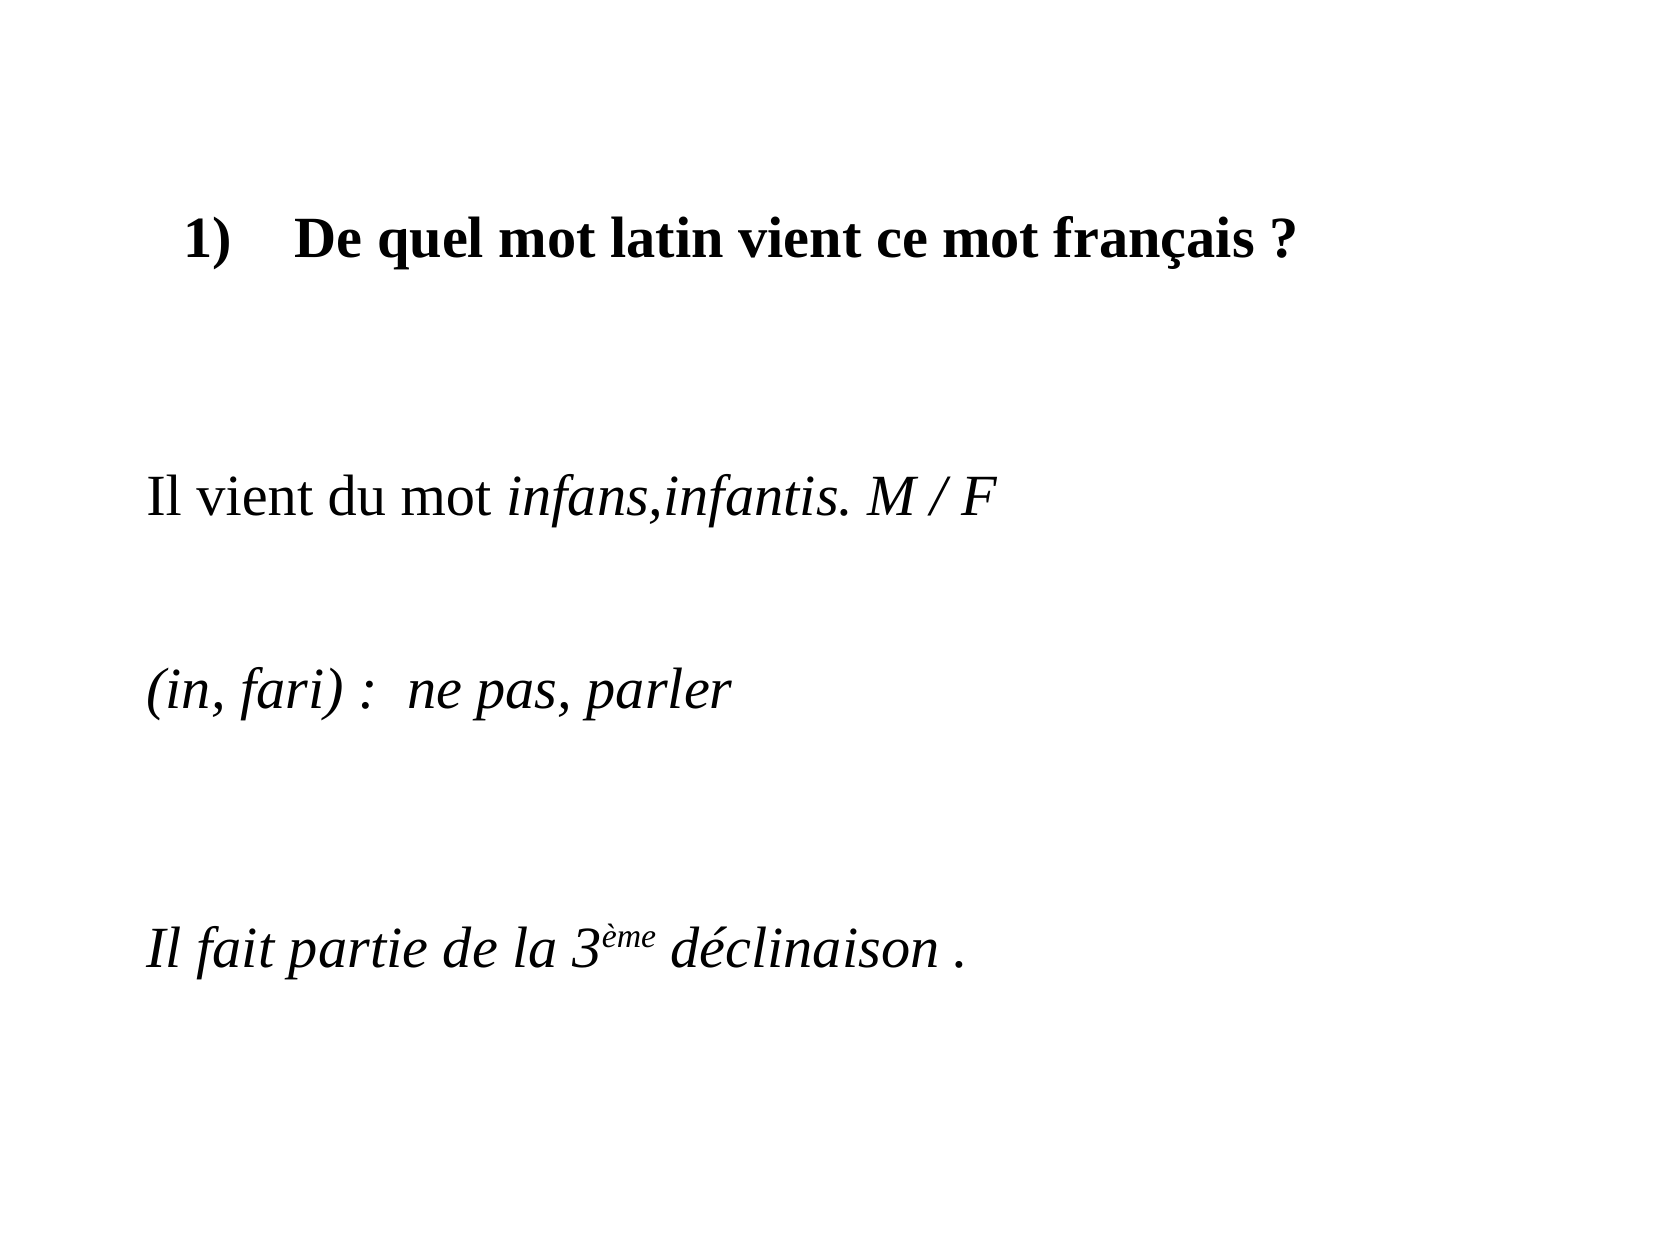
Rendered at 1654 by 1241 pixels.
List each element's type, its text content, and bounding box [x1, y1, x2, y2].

text_box 1) De quel mot latin vient ce mot français ? Il vient du mot infans,infantis. M / F (in, fari) : ne pas, parler Il fait partie de la 3ème déclinaison . [131, 197, 1407, 995]
